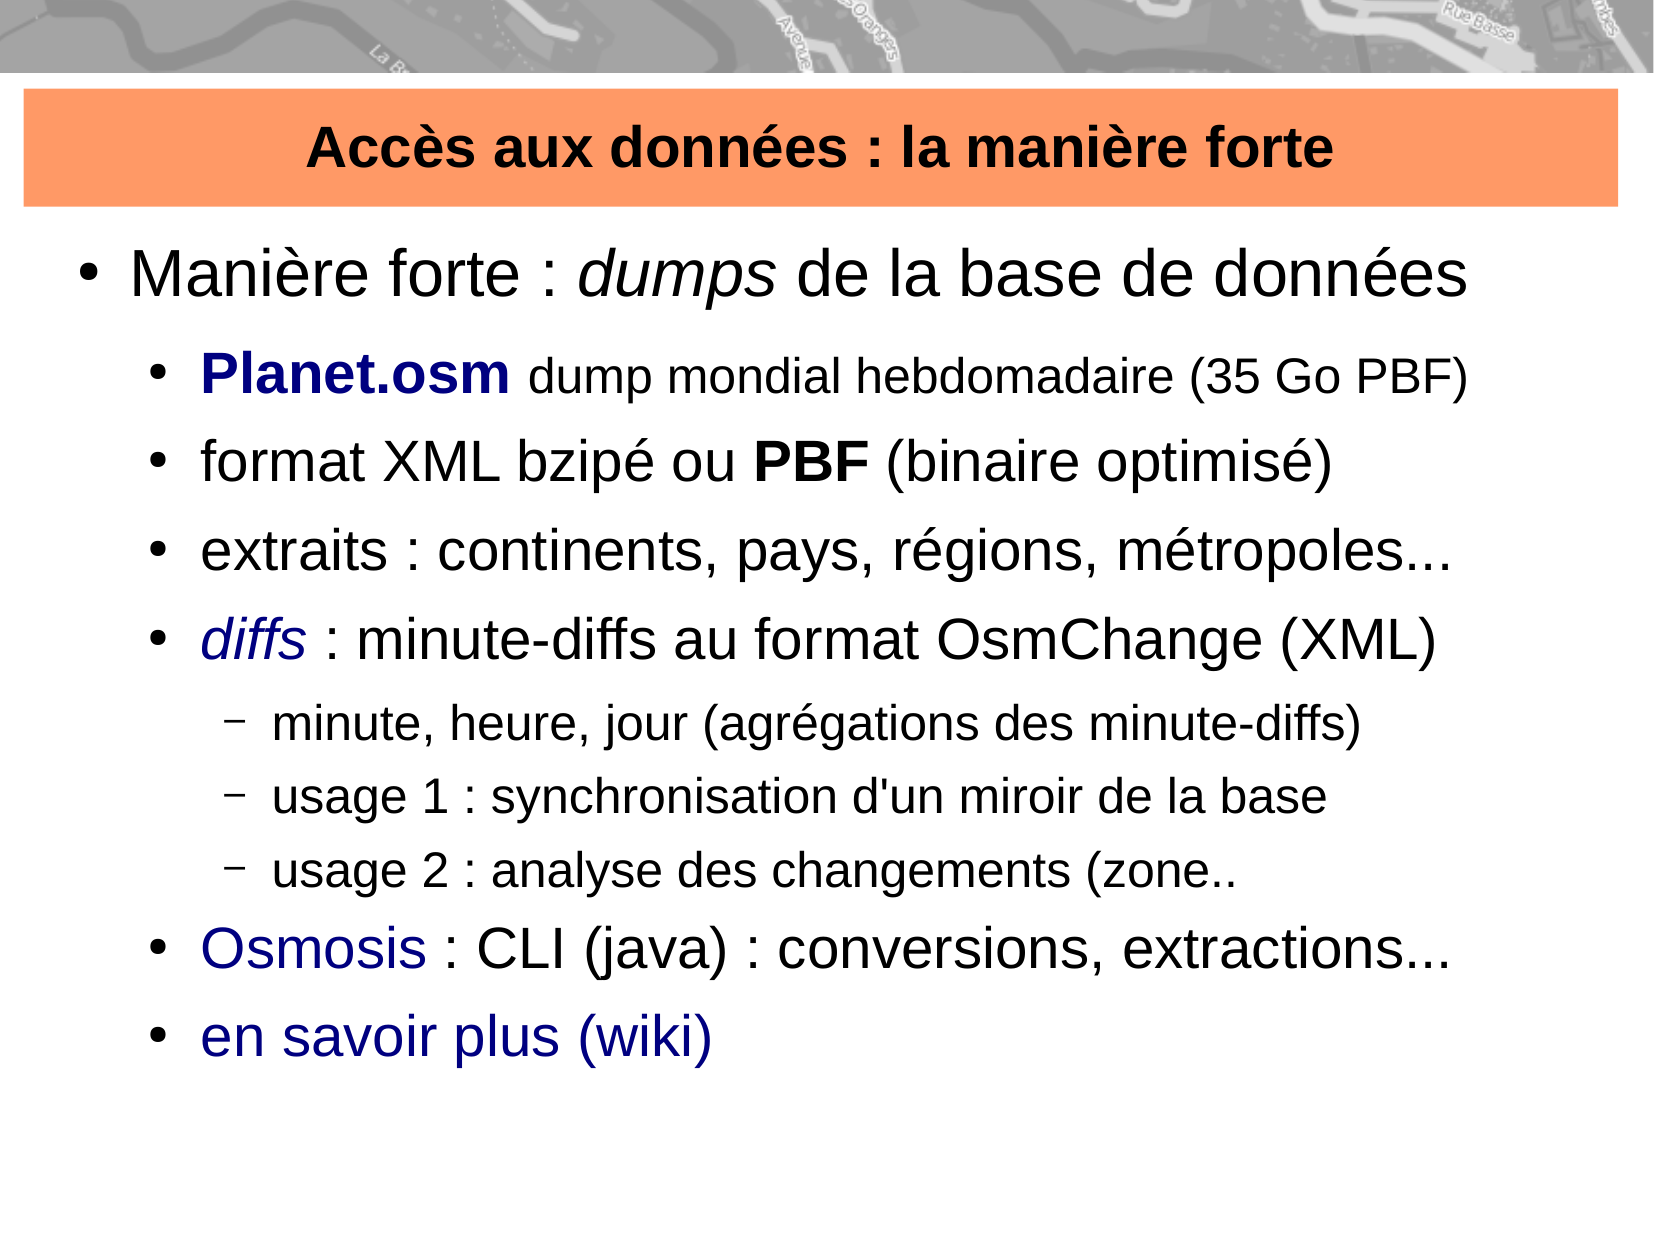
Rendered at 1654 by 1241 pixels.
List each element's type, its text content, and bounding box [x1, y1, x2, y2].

table_header [413, 12, 826, 77]
picture [0, 0, 1654, 73]
table_header [826, 12, 1240, 77]
text_box Accès aux données : la manière forte [23, 88, 1619, 207]
list Manière forte : dumps de la base de données Planet.osm dump mondial hebdomadaire (35 Go PBF) format XML bzipé ou PBF (binaire optimisé) extraits : continents, pays, régions, métropoles... diffs : minute-diffs au format OsmChange (XML) minute, heure, jour (agrégations des minute-diffs) usage 1 : synchronisation d'un miroir de la base usage 2 : analyse des changements (zone.. Osmosis : CLI (java) : conversions, extractions... en savoir plus (wiki) [59, 236, 1625, 1241]
table_header [0, 12, 413, 77]
table_header [1240, 12, 1653, 77]
